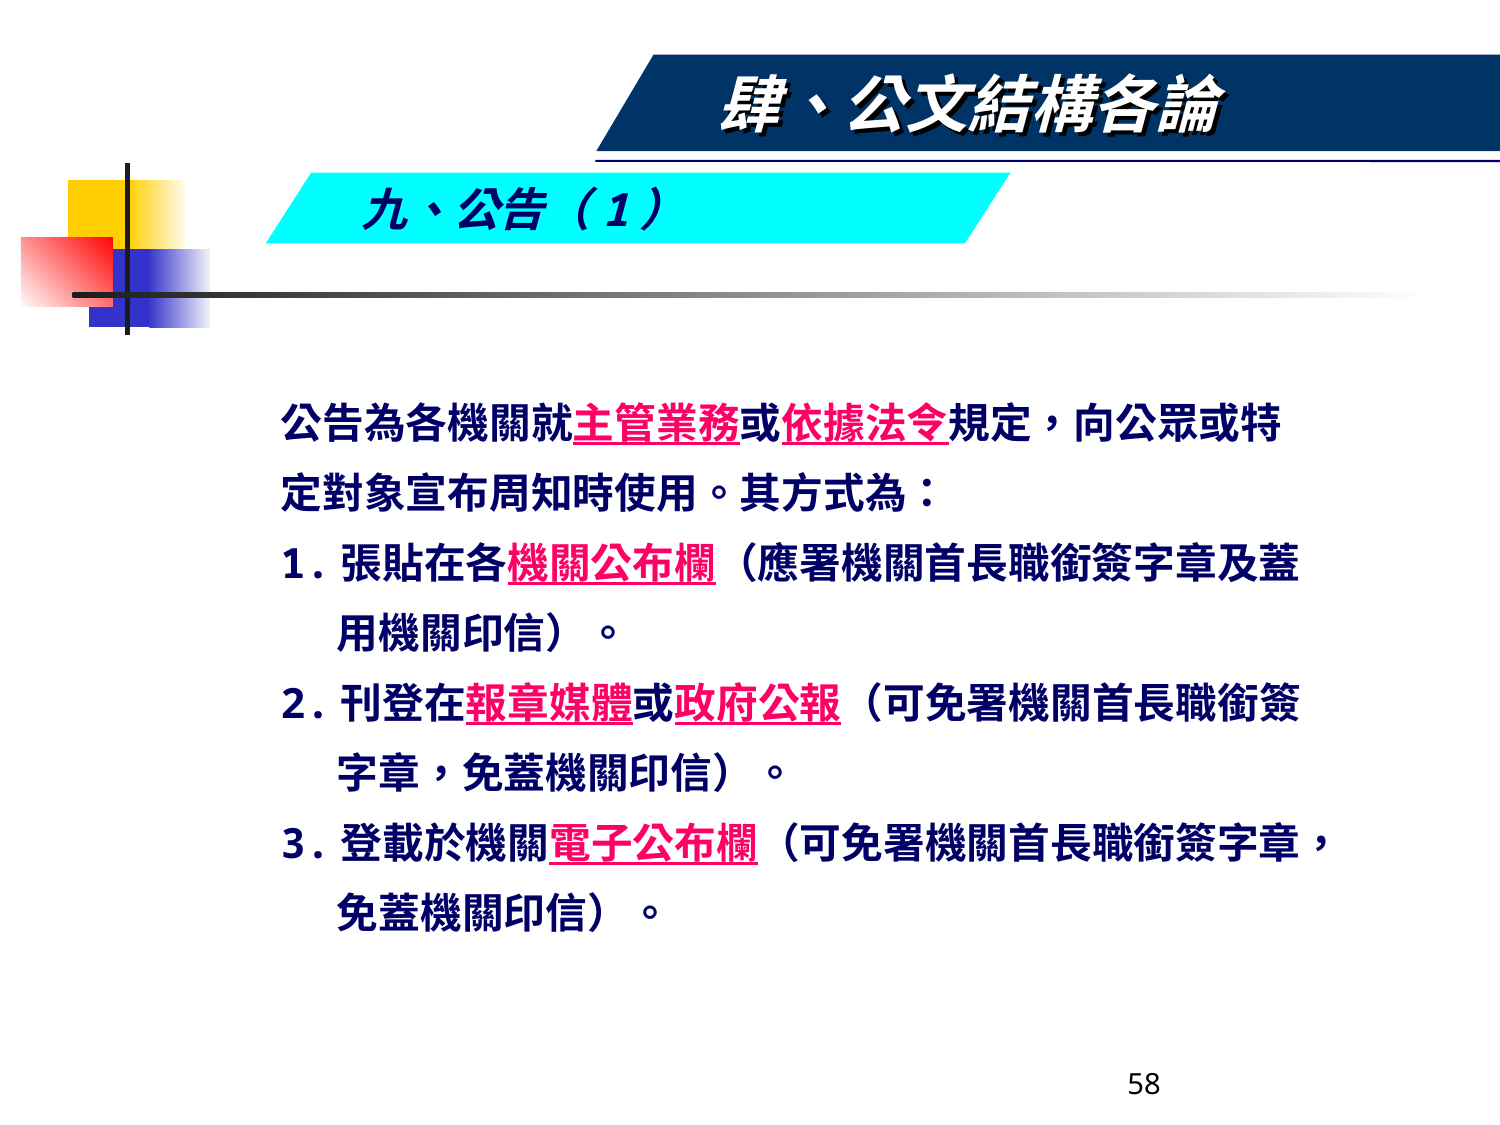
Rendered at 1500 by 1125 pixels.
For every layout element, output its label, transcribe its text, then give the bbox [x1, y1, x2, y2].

text_box 公告為各機關就主管業務或依據法令規定，向公眾或特 定對象宣布周知時使用。其方式為： 1.張貼在各機關公布欄（應署機關首長職銜簽字章及蓋用機關印信）。 2.刊登在報章媒體或政府公報（可免署機關首長職銜簽字章，免蓋機關印信）。 3.登載於機關電子公布欄（可免署機關首長職銜簽字章，免蓋機關印信）。 [266, 369, 1327, 944]
text_box [1112, 1037, 1426, 1113]
text_box 肆、公文結構各論 [596, 54, 1500, 152]
text_box 九、公告（1） [265, 172, 1011, 244]
